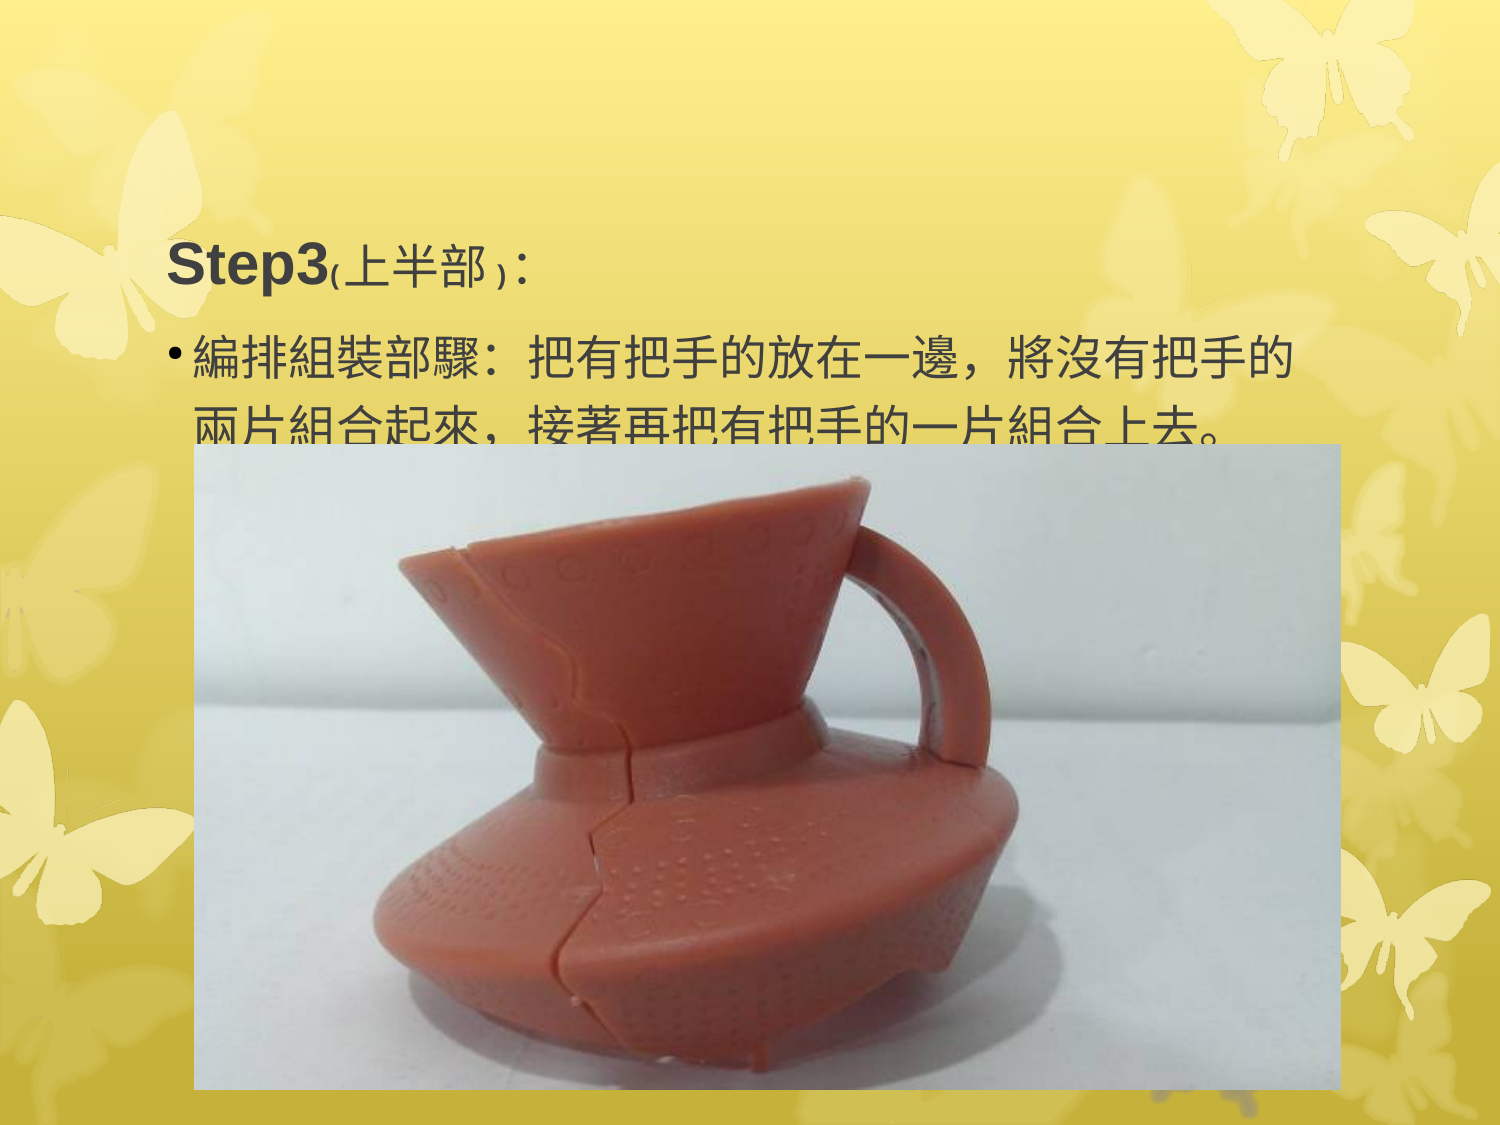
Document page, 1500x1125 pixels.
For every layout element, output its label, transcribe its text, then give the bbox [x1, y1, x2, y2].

picture [0, 0, 1500, 1125]
list Step3(上半部)： 編排組裝部驟：把有把手的放在一邊，將沒有把手的兩片組合起來，接著再把有把手的一片組合上去。 [151, 220, 1341, 468]
